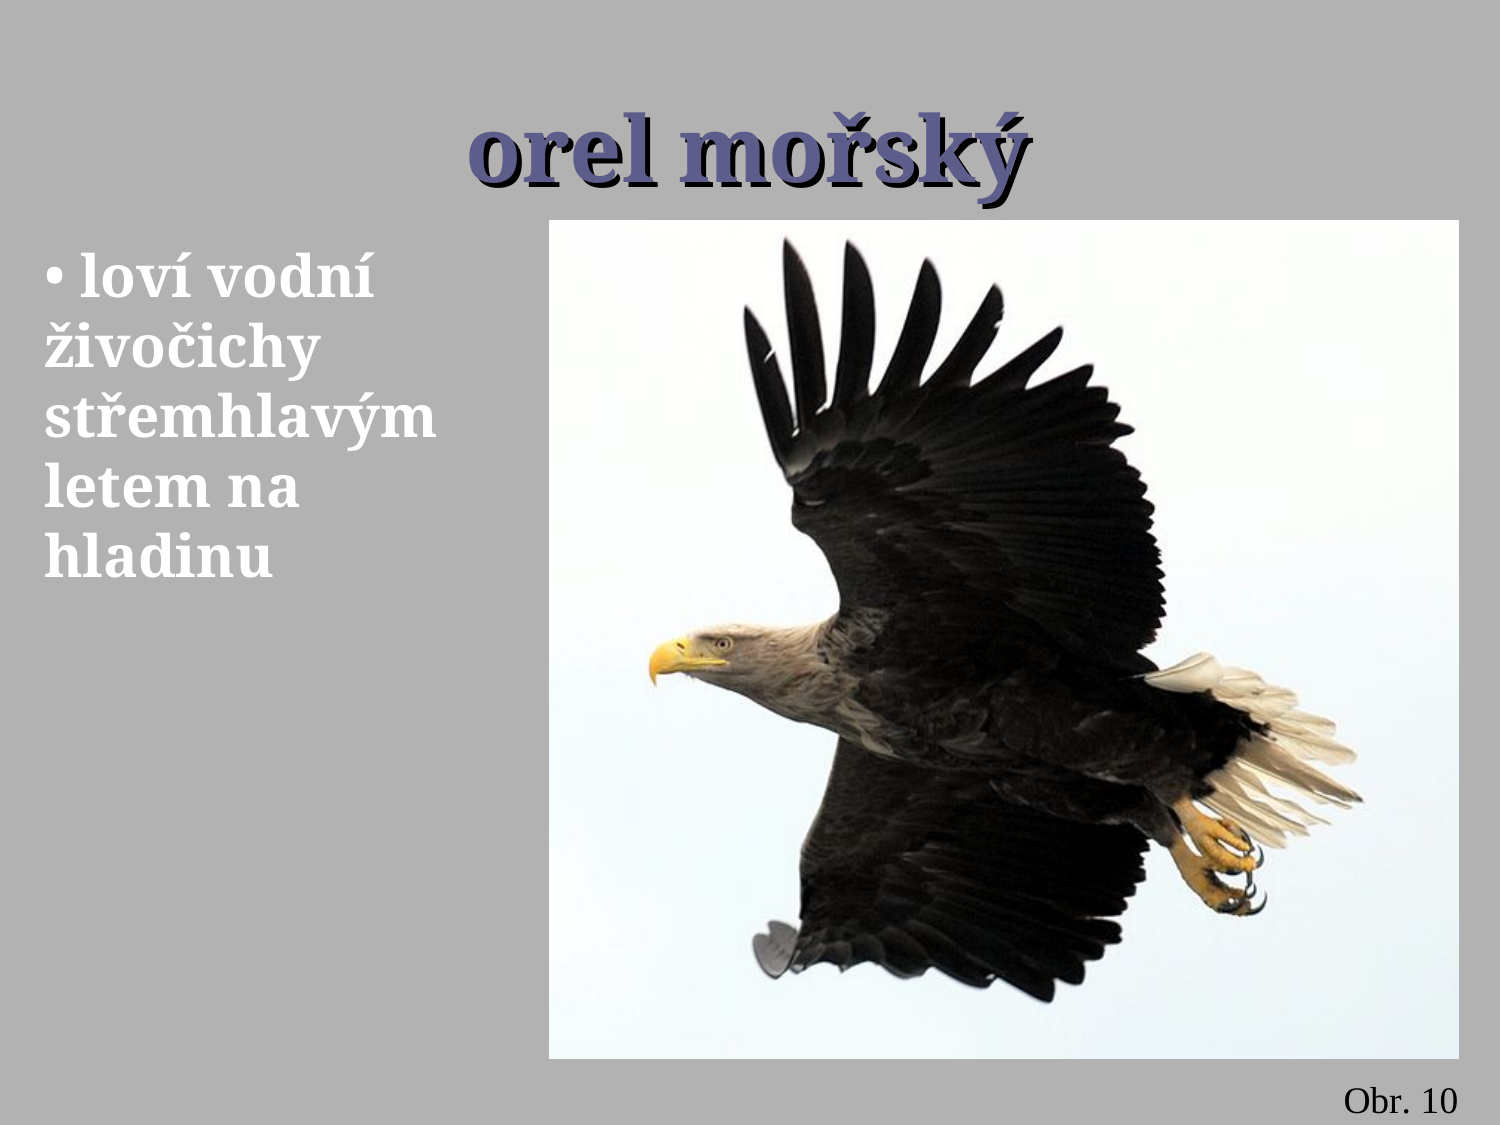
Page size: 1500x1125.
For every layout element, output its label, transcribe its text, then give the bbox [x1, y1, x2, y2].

text_box Obr. 10 [1328, 1068, 1500, 1125]
text_box loví vodní živočichy střemhlavým letem na hladinu [29, 231, 514, 598]
title orel mořský [49, 37, 1446, 255]
picture [549, 220, 1459, 1059]
